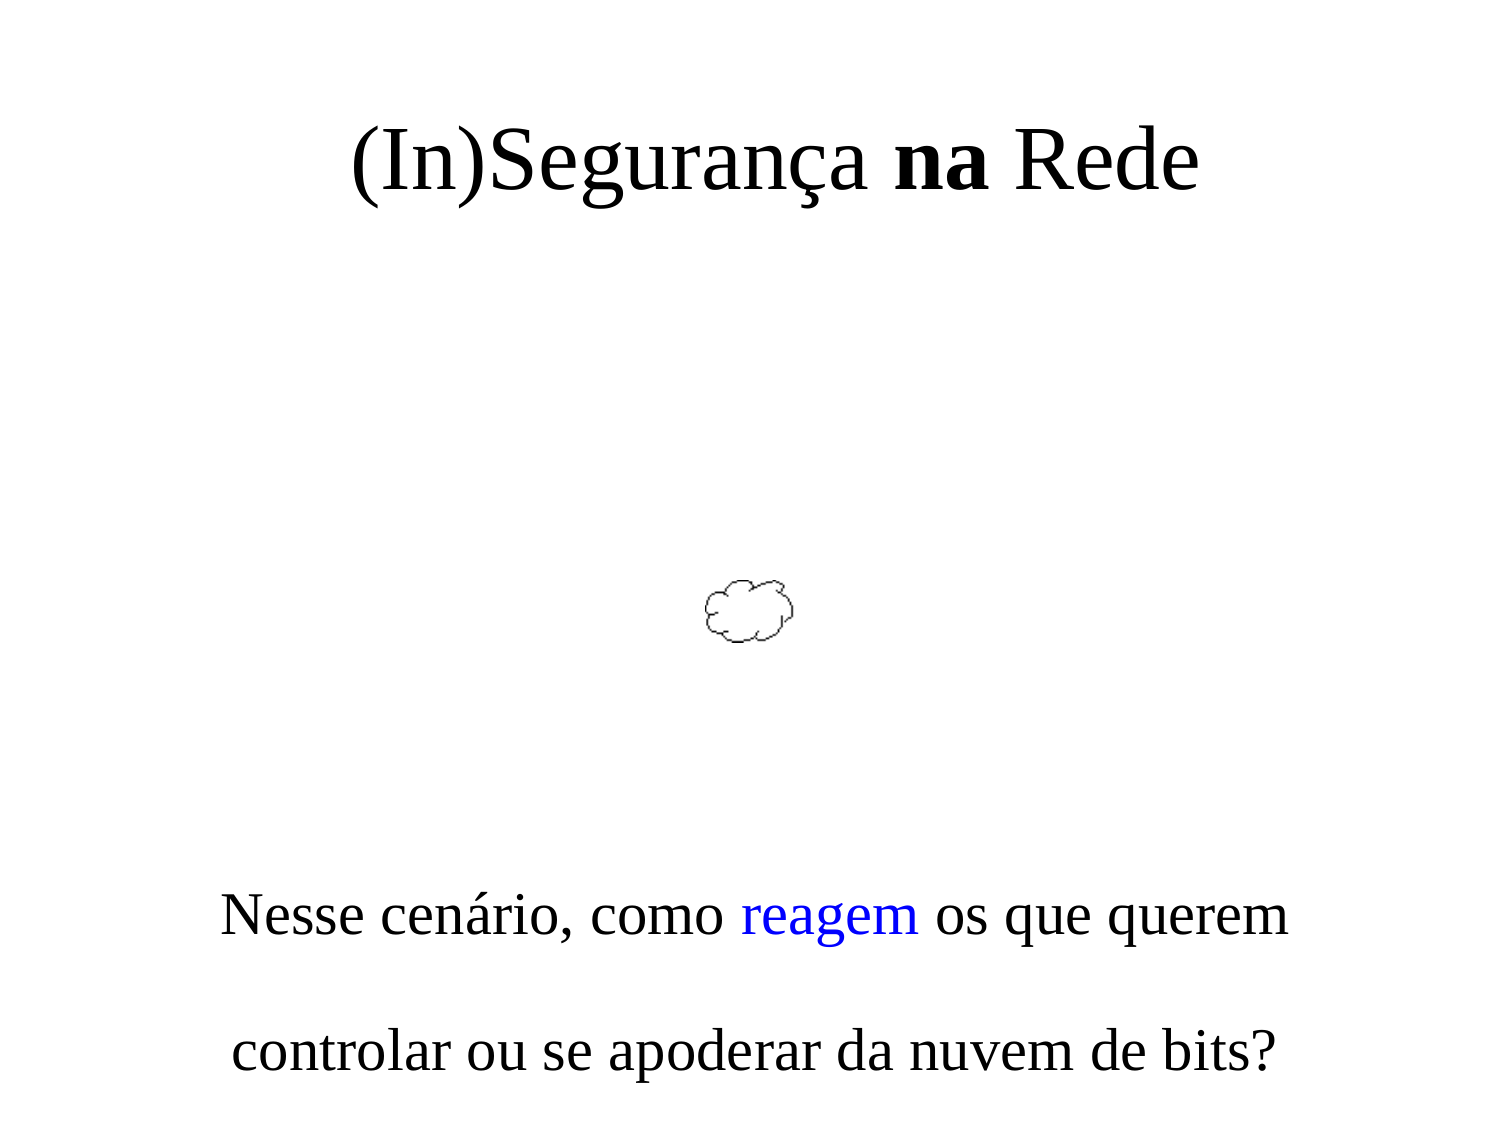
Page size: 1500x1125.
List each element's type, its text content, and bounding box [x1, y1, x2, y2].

title (In)Segurança na Rede [138, 65, 1414, 253]
text_box Nesse cenário, como reagem os que querem controlar ou se apoderar da nuvem de bits? [212, 879, 1299, 1084]
picture [705, 580, 795, 643]
